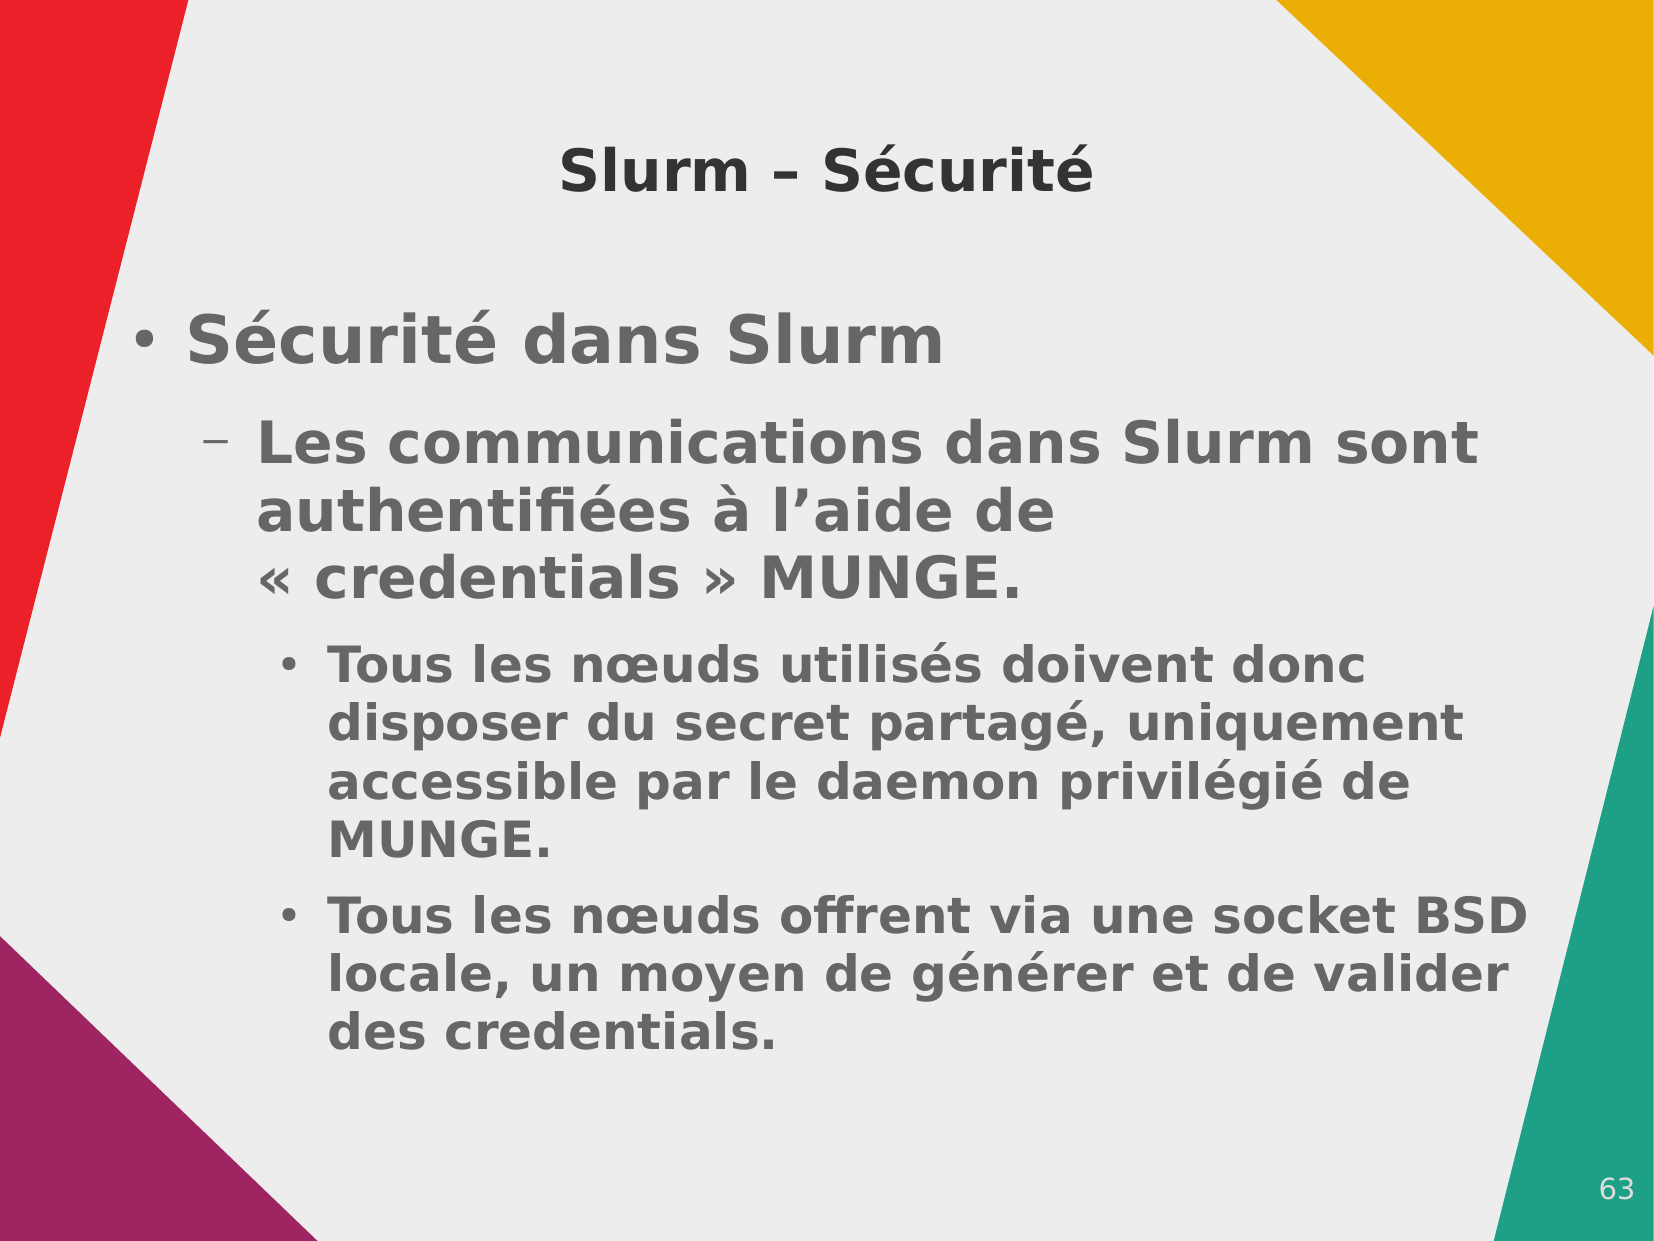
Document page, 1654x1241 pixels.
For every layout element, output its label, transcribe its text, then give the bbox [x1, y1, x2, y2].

list Sécurité dans Slurm Les communications dans Slurm sont authentifiées à l’aide de « credentials » MUNGE. Tous les nœuds utilisés doivent donc disposer du secret partagé, uniquement accessible par le daemon privilégié de MUNGE. Tous les nœuds offrent via une socket BSD locale, un moyen de générer et de valider des credentials. [114, 302, 1539, 1217]
title Slurm – Sécurité [114, 73, 1539, 271]
